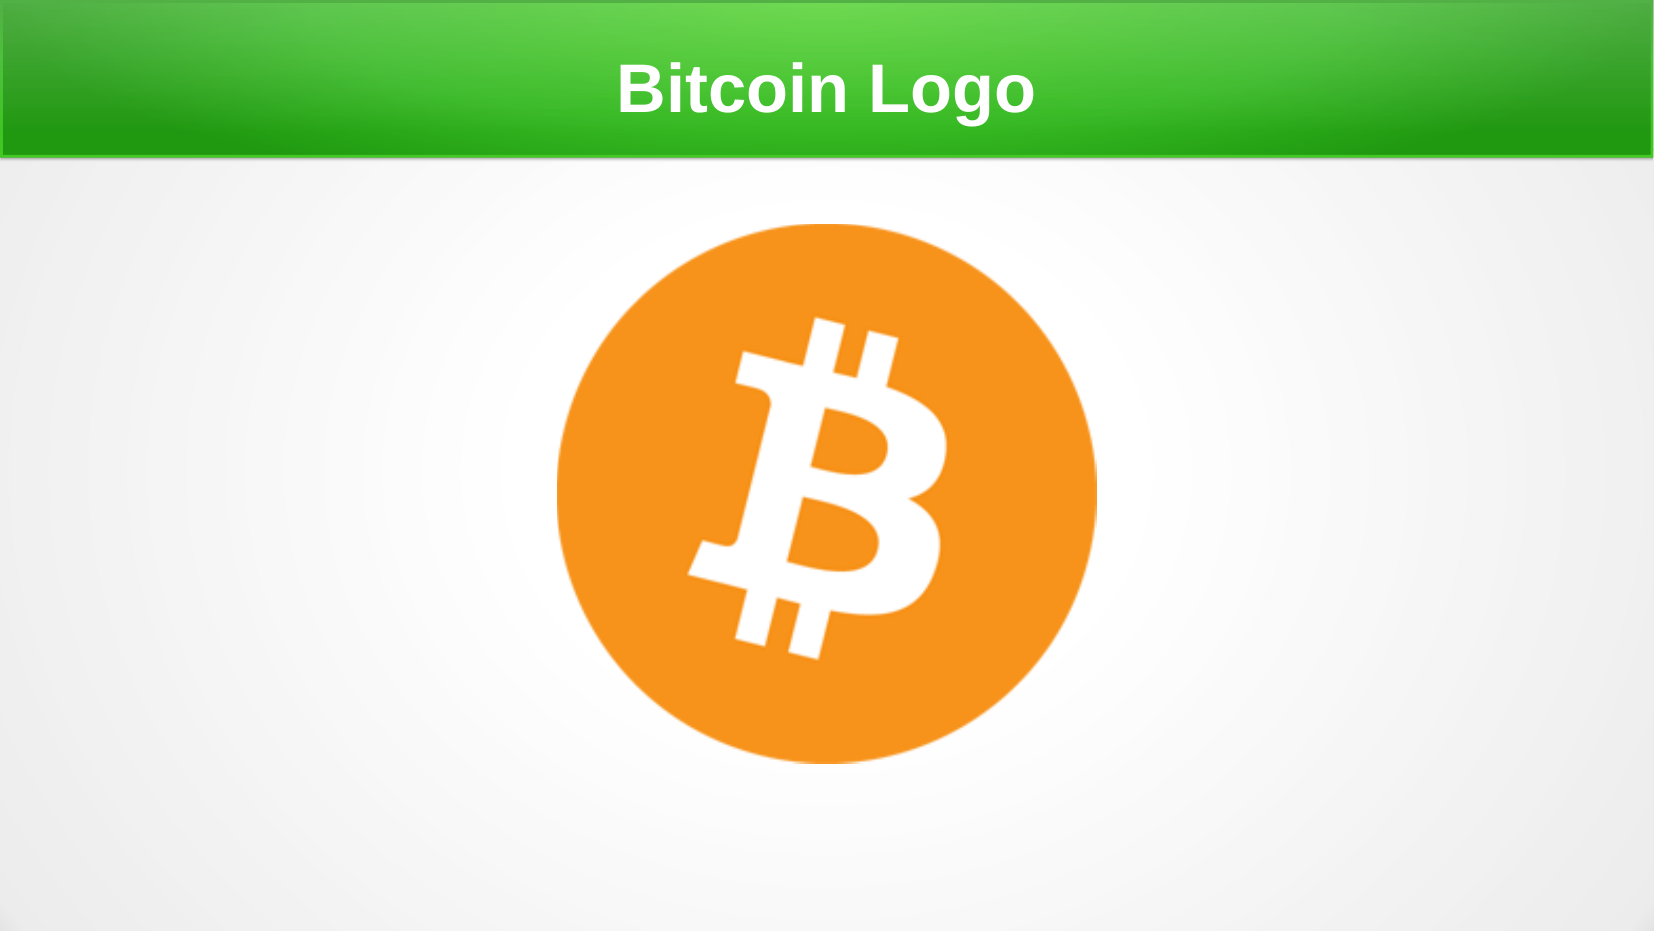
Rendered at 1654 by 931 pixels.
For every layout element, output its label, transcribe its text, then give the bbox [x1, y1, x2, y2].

picture [557, 224, 1097, 764]
title Bitcoin Logo [82, 35, 1571, 142]
